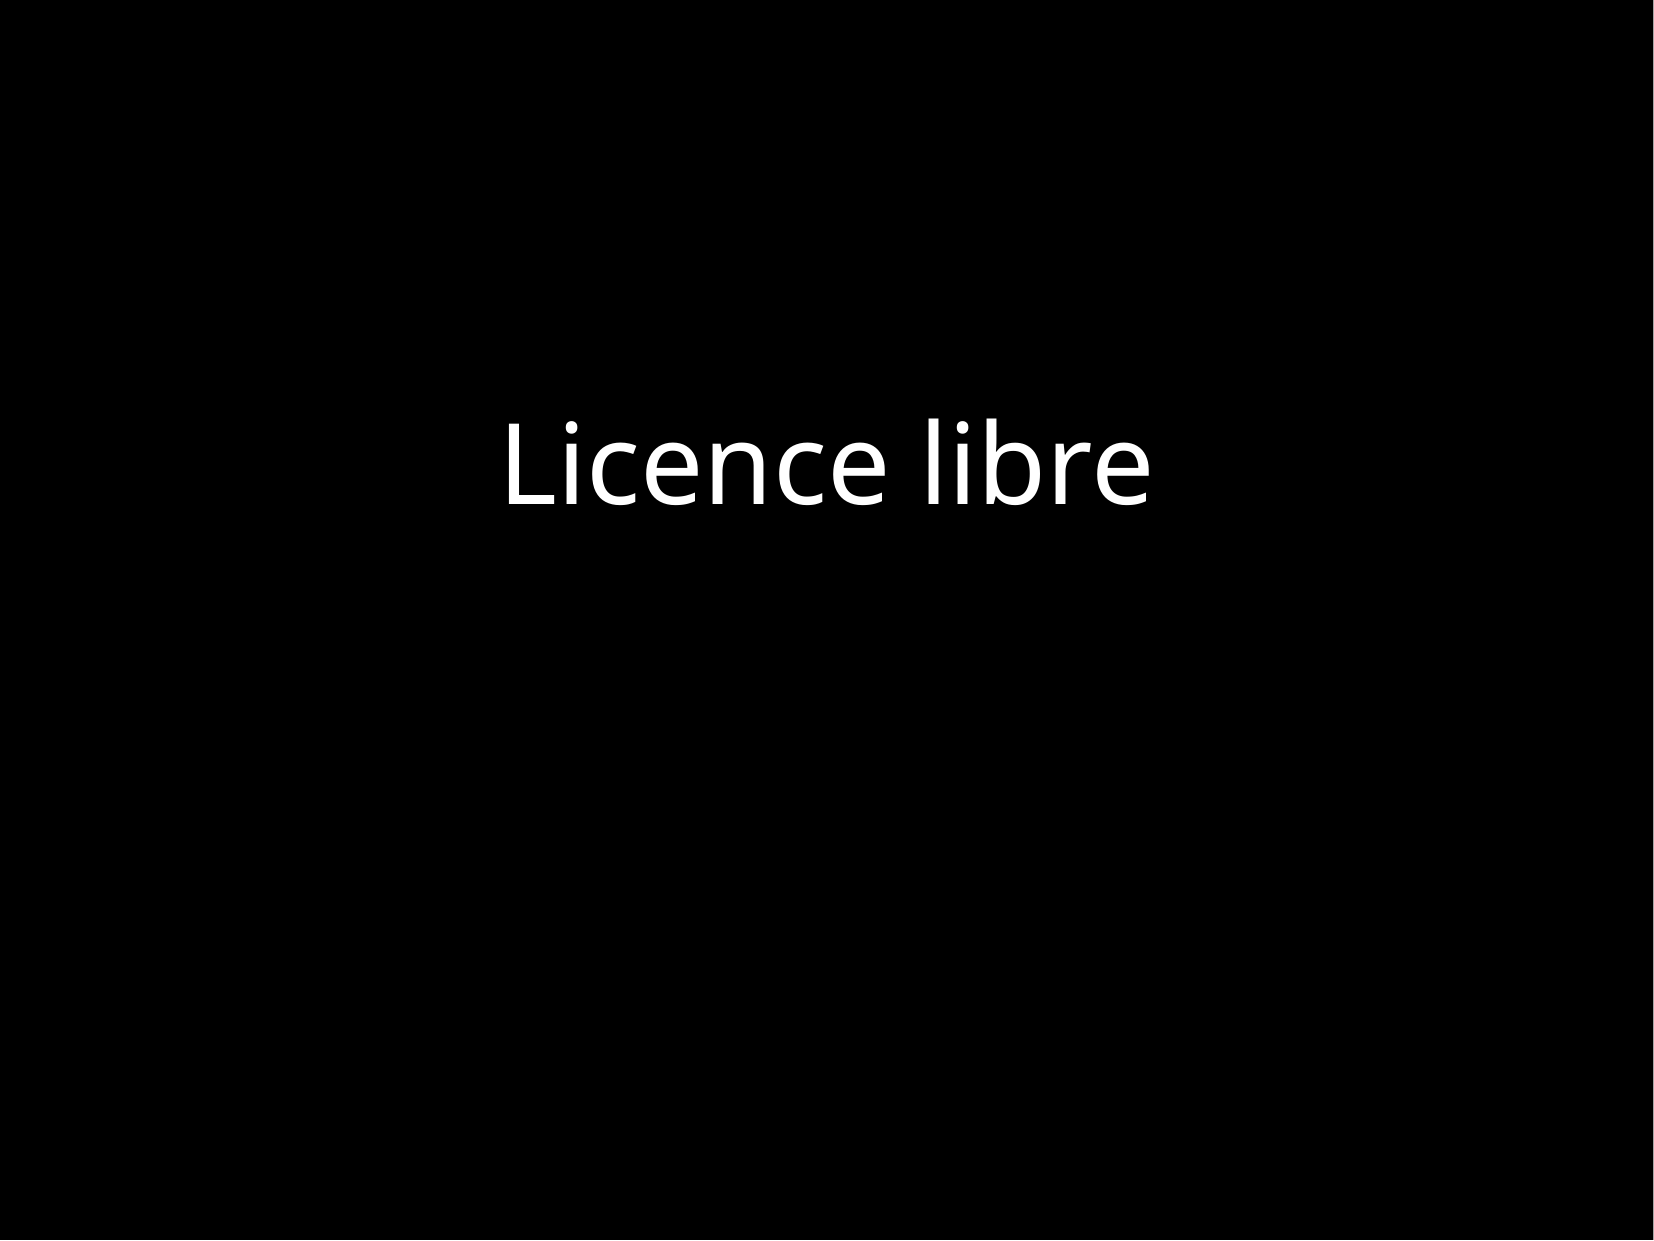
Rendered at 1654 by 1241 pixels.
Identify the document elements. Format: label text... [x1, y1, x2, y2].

title Licence libre [82, 56, 1571, 1172]
